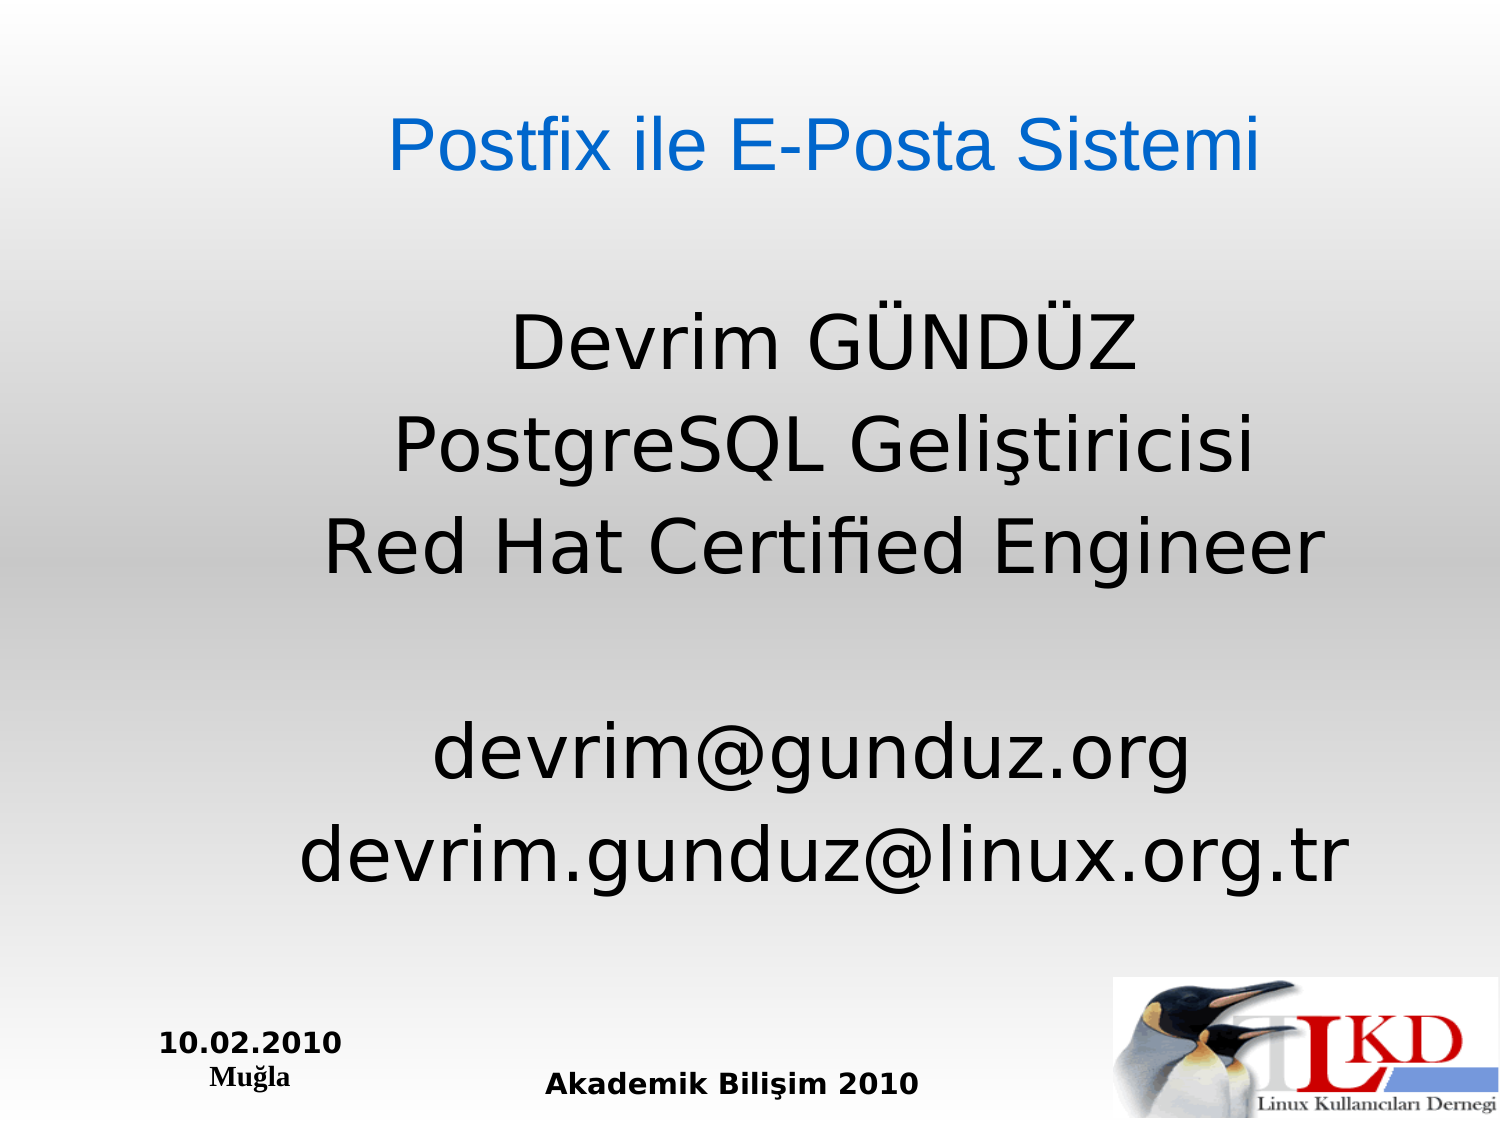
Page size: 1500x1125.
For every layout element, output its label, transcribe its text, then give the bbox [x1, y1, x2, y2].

title Postfix ile E-Posta Sistemi [224, 49, 1425, 238]
picture [1113, 977, 1499, 1118]
list Devrim GÜNDÜZ PostgreSQL Geliştiricisi Red Hat Certified Engineer devrim@gunduz.org devrim.gunduz@linux.org.tr [224, 299, 1425, 975]
